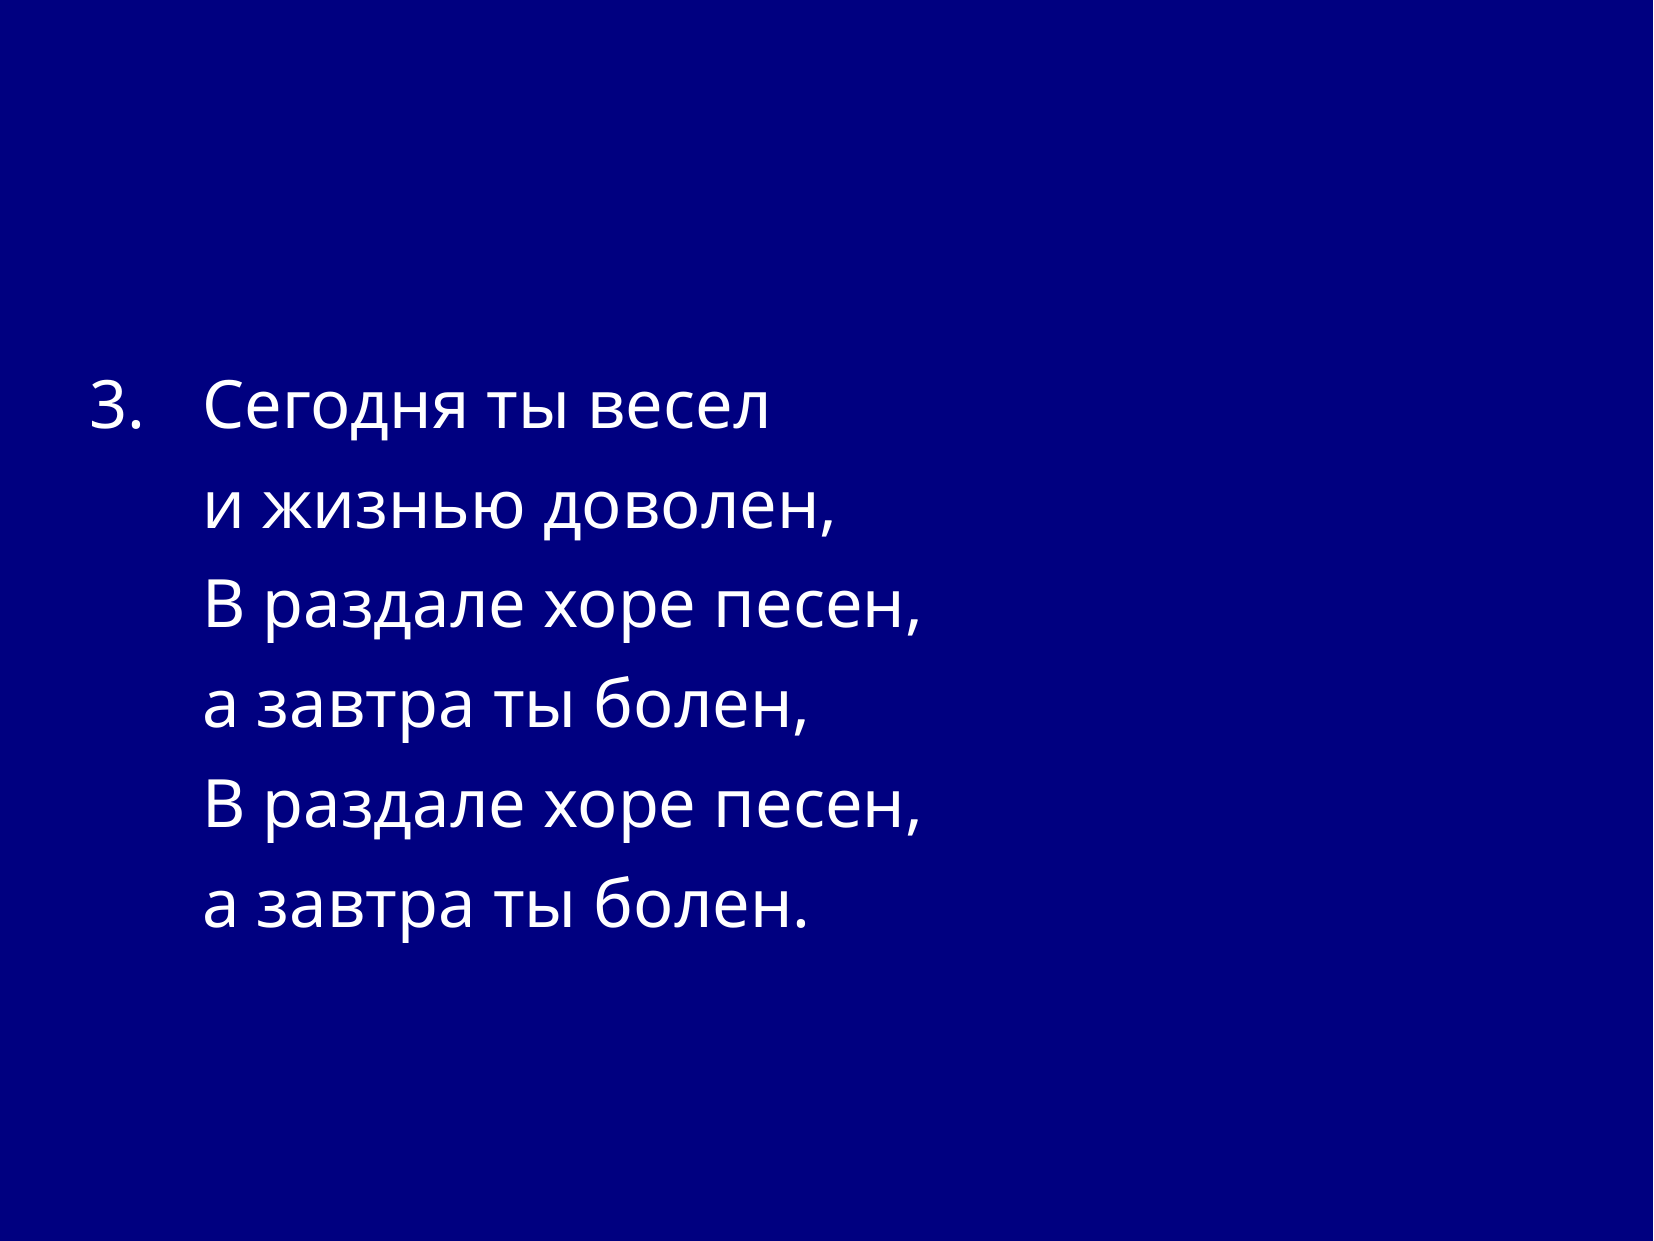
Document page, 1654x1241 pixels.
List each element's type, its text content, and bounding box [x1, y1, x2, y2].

text_box 3. Сегодня ты весел и жизнью доволен, В раздале хоре песен, а завтра ты болен, В раздале хоре песен, а завтра ты болен. [75, 150, 1576, 1163]
